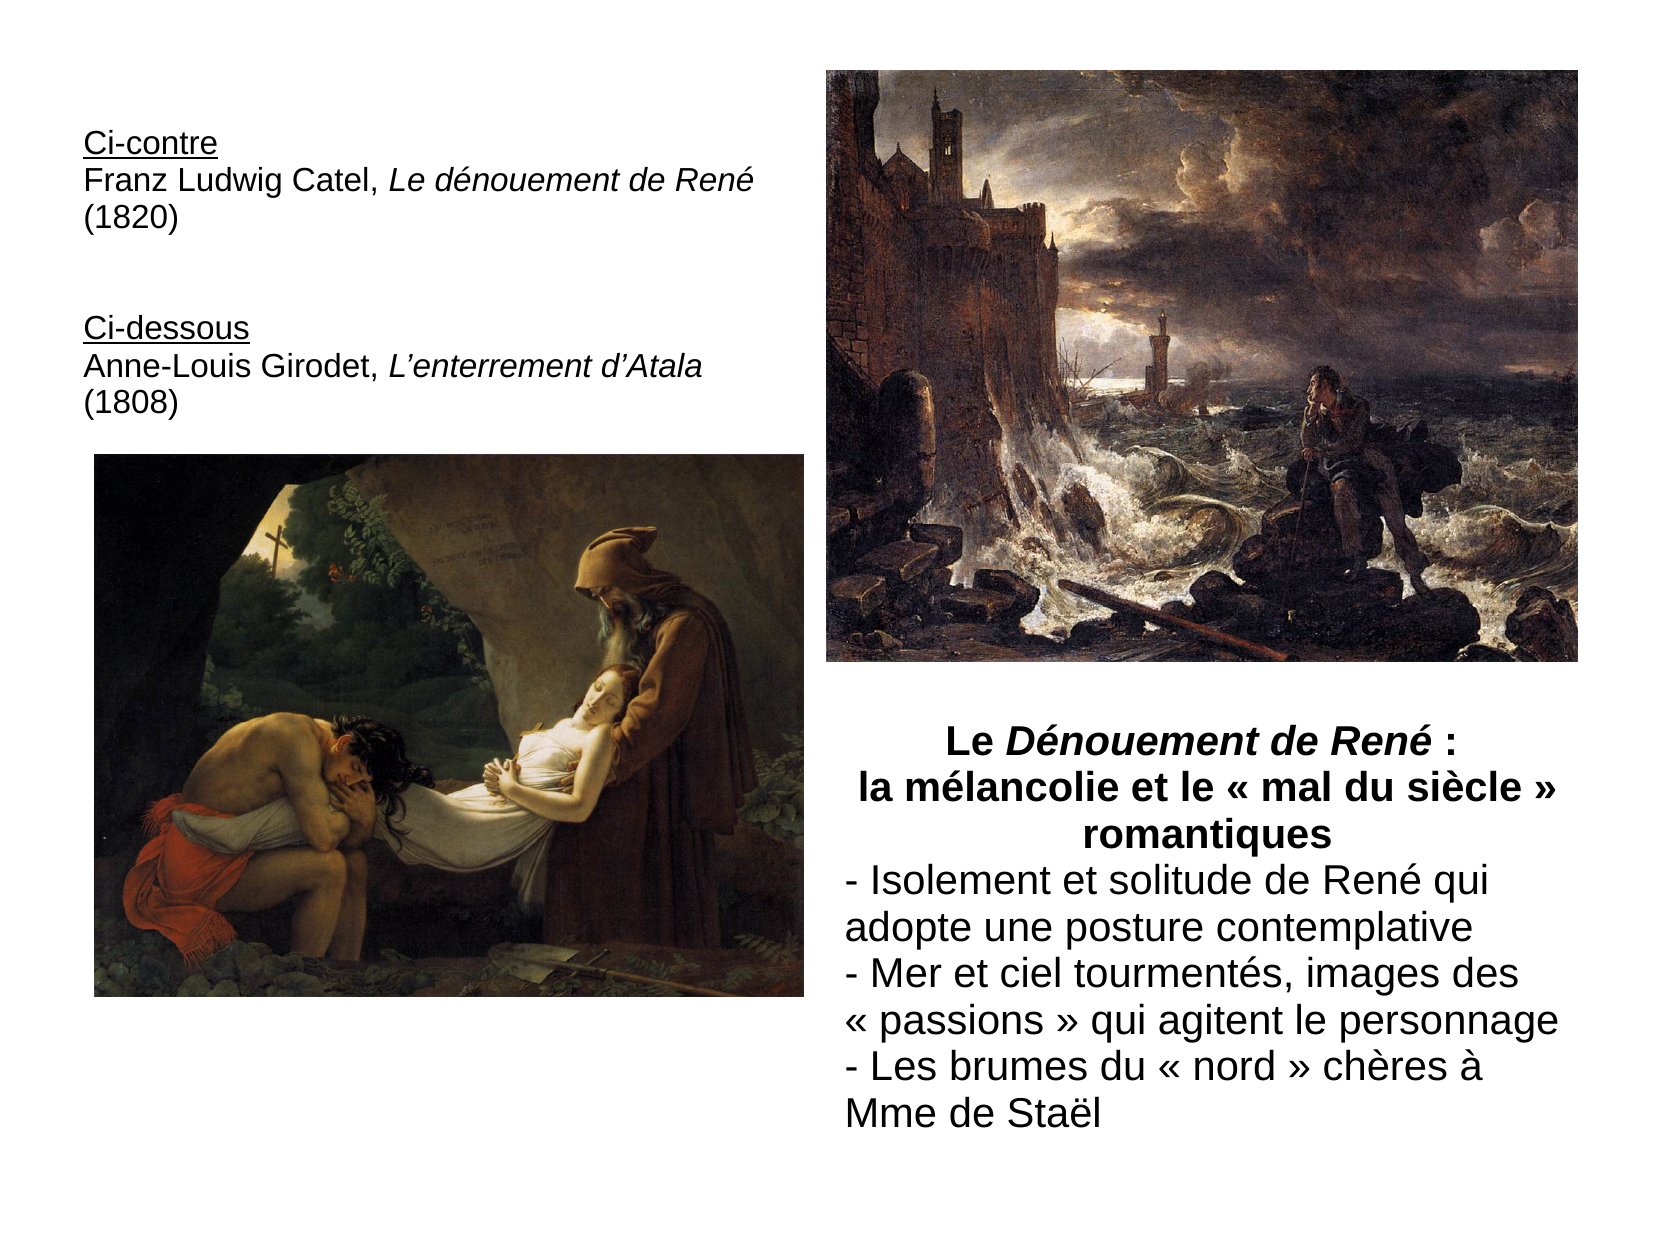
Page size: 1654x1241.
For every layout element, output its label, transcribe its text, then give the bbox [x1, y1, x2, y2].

picture [826, 70, 1578, 662]
list Ci-contre Franz Ludwig Catel, Le dénouement de René (1820) Ci-dessous Anne-Louis Girodet, L’enterrement d’Atala (1808) [83, 124, 810, 516]
picture [94, 454, 804, 997]
list Le Dénouement de René : la mélancolie et le « mal du siècle » romantiques - Isolement et solitude de René qui adopte une posture contemplative - Mer et ciel tourmentés, images des « passions » qui agitent le personnage - Les brumes du « nord » chères à Mme de Staël [844, 717, 1571, 1141]
